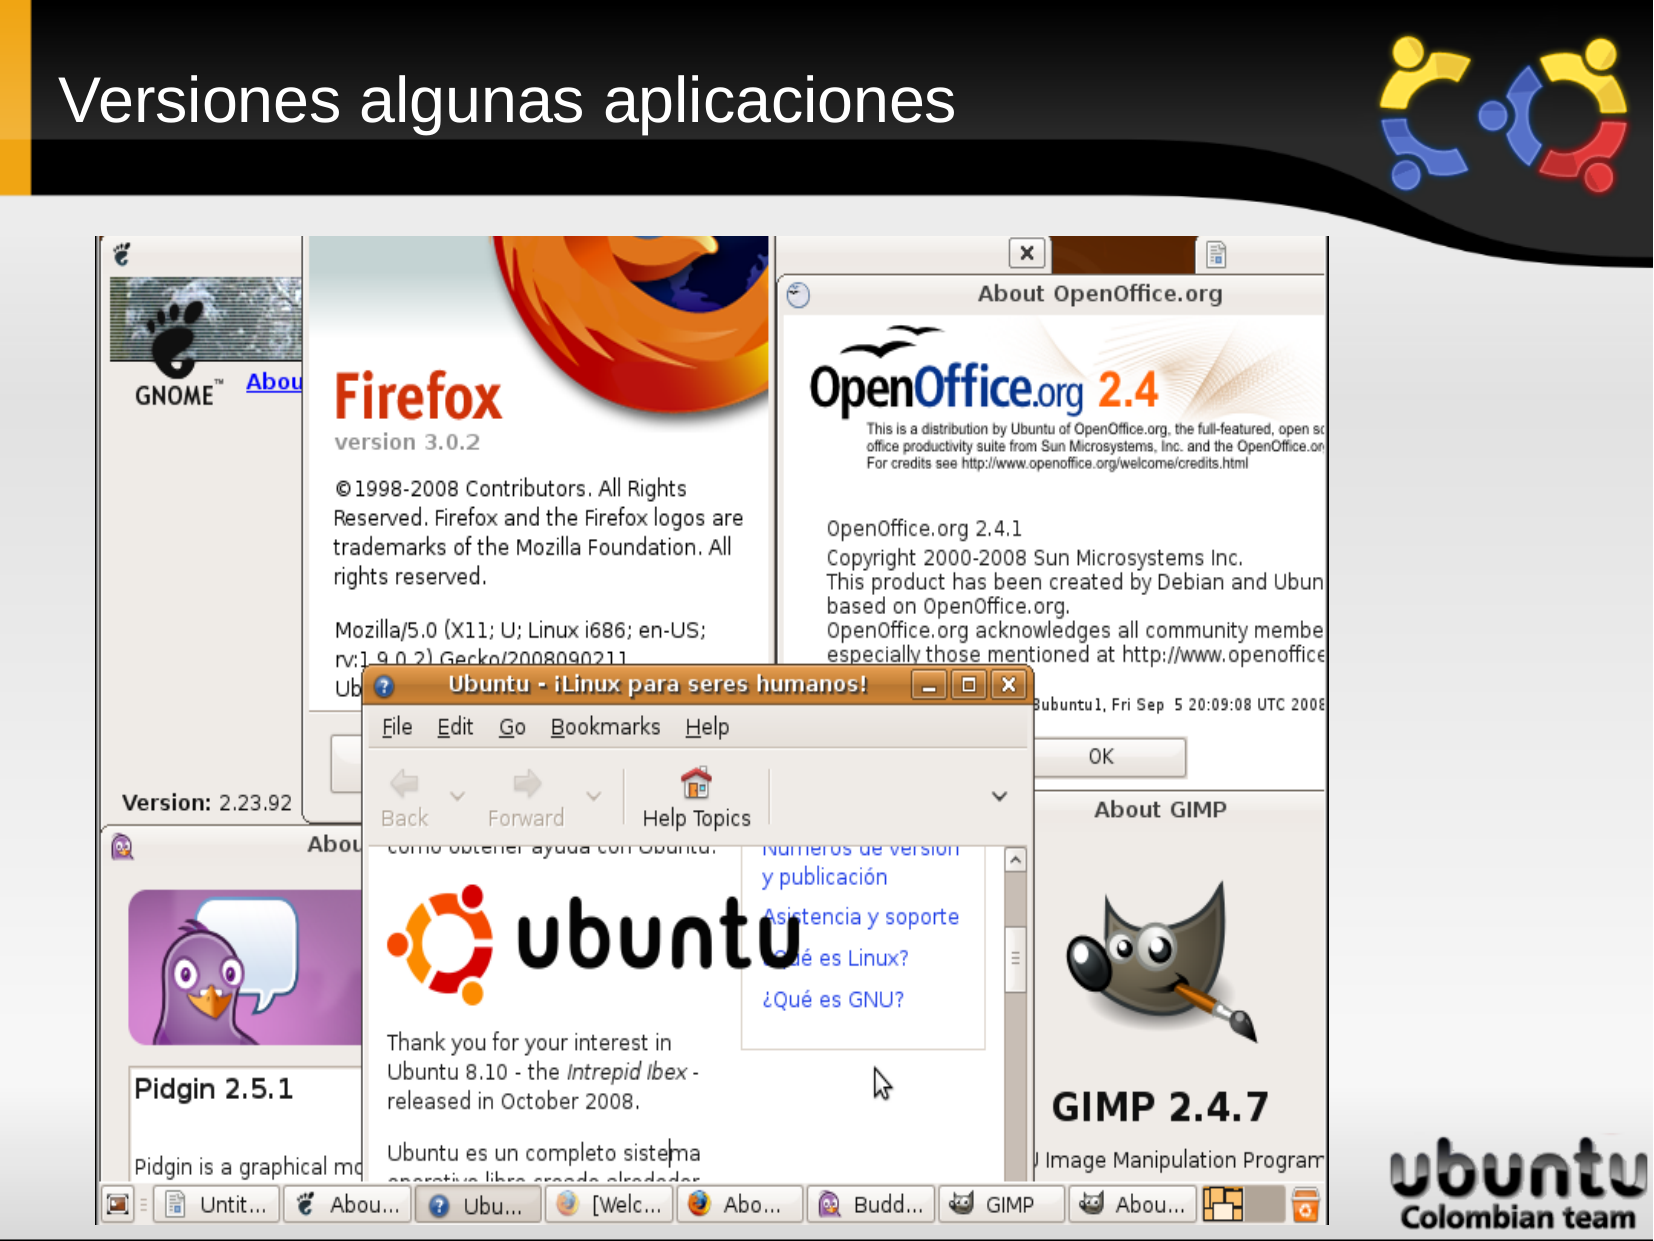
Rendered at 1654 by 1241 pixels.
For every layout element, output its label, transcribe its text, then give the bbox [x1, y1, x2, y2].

picture [0, 0, 1653, 1241]
title Versiones algunas aplicaciones [59, 48, 1376, 153]
